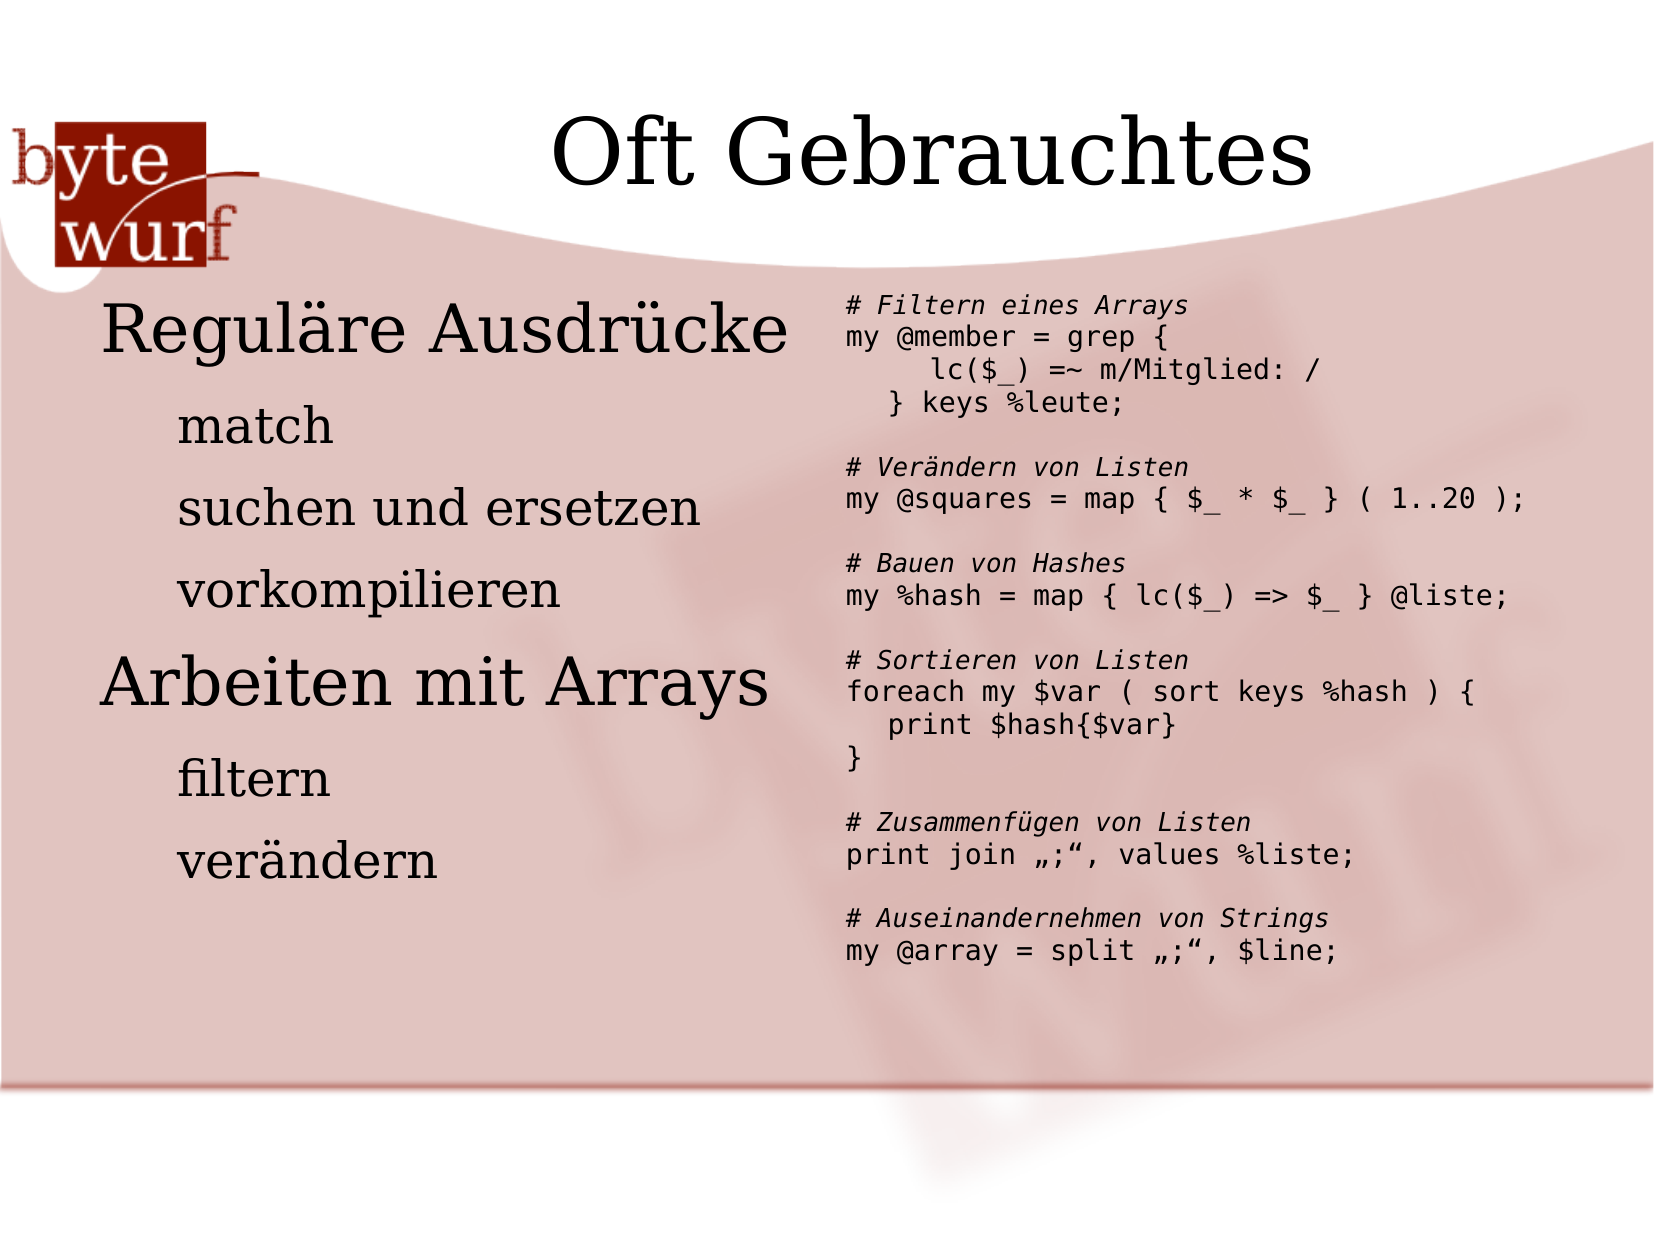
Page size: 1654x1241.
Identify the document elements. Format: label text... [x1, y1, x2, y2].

chart [845, 290, 1568, 1090]
picture [0, 33, 1654, 1203]
title Oft Gebrauchtes [295, 56, 1571, 250]
list Reguläre Ausdrücke match suchen und ersetzen vorkompilieren Arbeiten mit Arrays filtern verändern [82, 290, 809, 1078]
